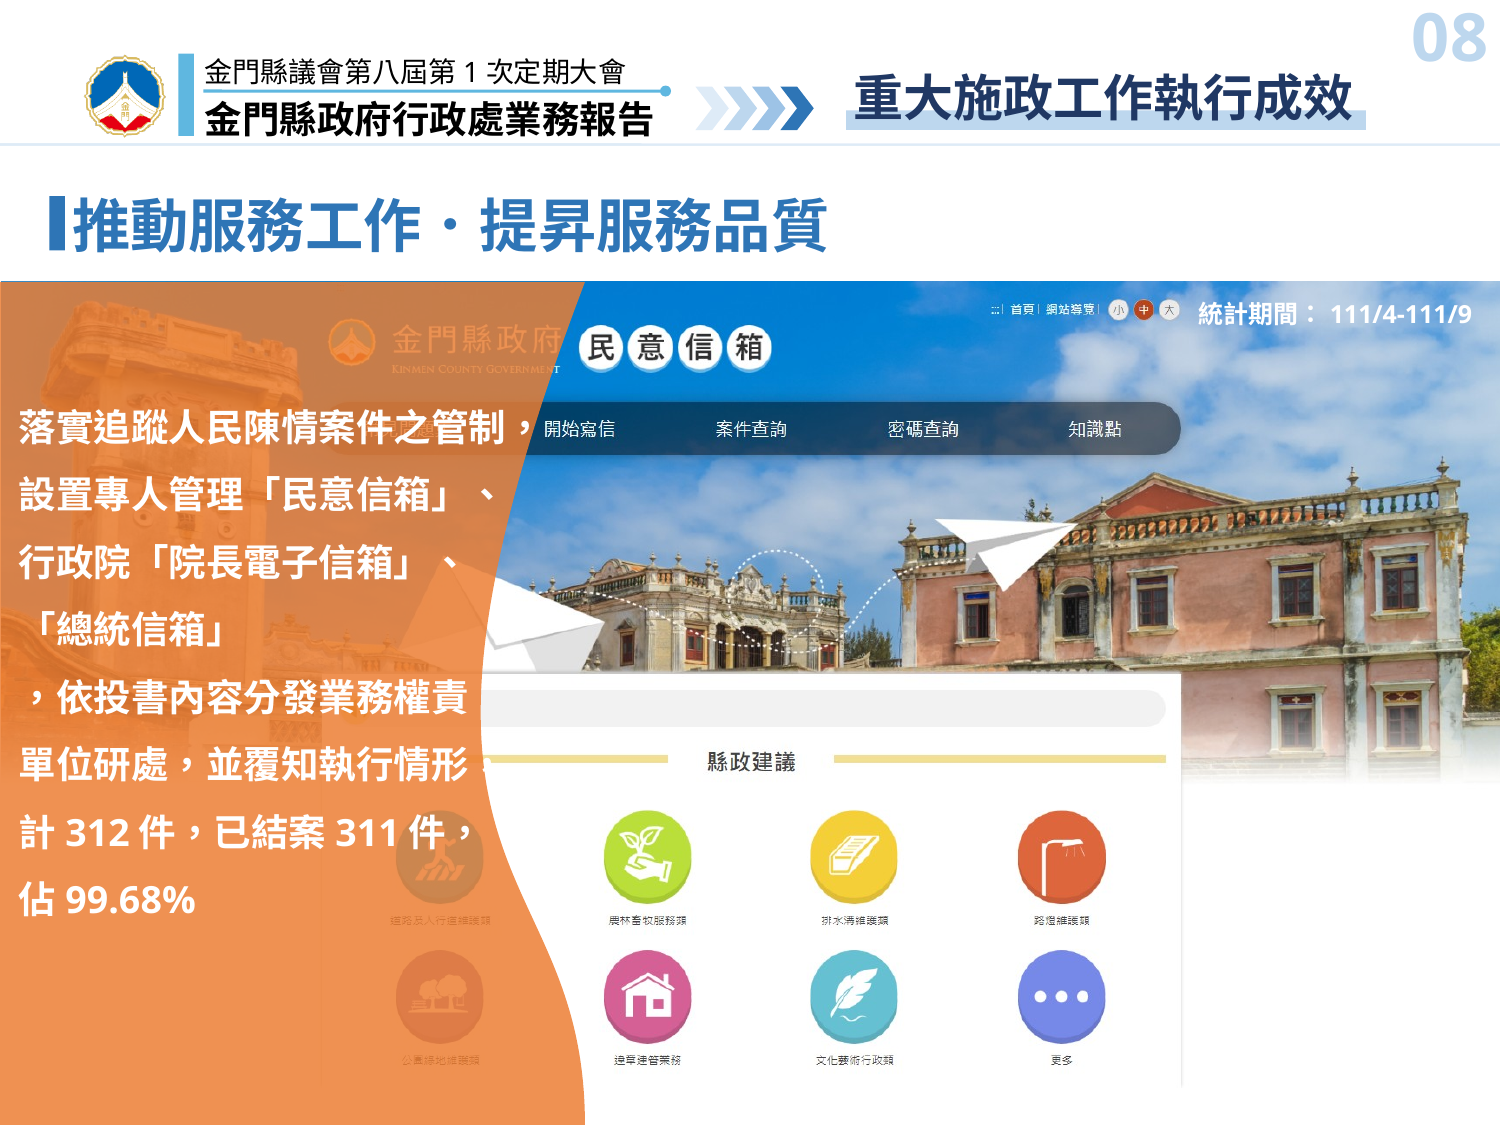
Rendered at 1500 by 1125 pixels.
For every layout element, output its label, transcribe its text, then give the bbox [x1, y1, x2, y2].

text_box 金門縣政府行政處業務報告 [189, 88, 688, 149]
text_box [780, 86, 814, 131]
text_box 08 [1397, 0, 1500, 83]
picture [538, 281, 1500, 1108]
text_box 統計期間：111/4-111/9 [1184, 291, 1488, 337]
picture [50, 46, 187, 149]
text_box 金門縣議會第八屆第1次定期大會 [189, 47, 670, 88]
text_box [0, 281, 585, 1125]
text_box 推動服務工作．提昇服務品質 [57, 181, 901, 267]
text_box 落實追蹤人民陳情案件之管制， 設置專人管理「民意信箱」、 行政院「院長電子信箱」、 「總統信箱」 ，依投書內容分發業務權責 單位研處，並覆知執行情形， 計312件，已結案311件， 佔99.68% [4, 373, 559, 929]
text_box [723, 86, 758, 131]
text_box [695, 86, 729, 131]
text_box [49, 196, 65, 251]
text_box [752, 86, 786, 131]
text_box [660, 85, 672, 97]
text_box 重大施政工作執行成效 [809, 58, 1369, 134]
